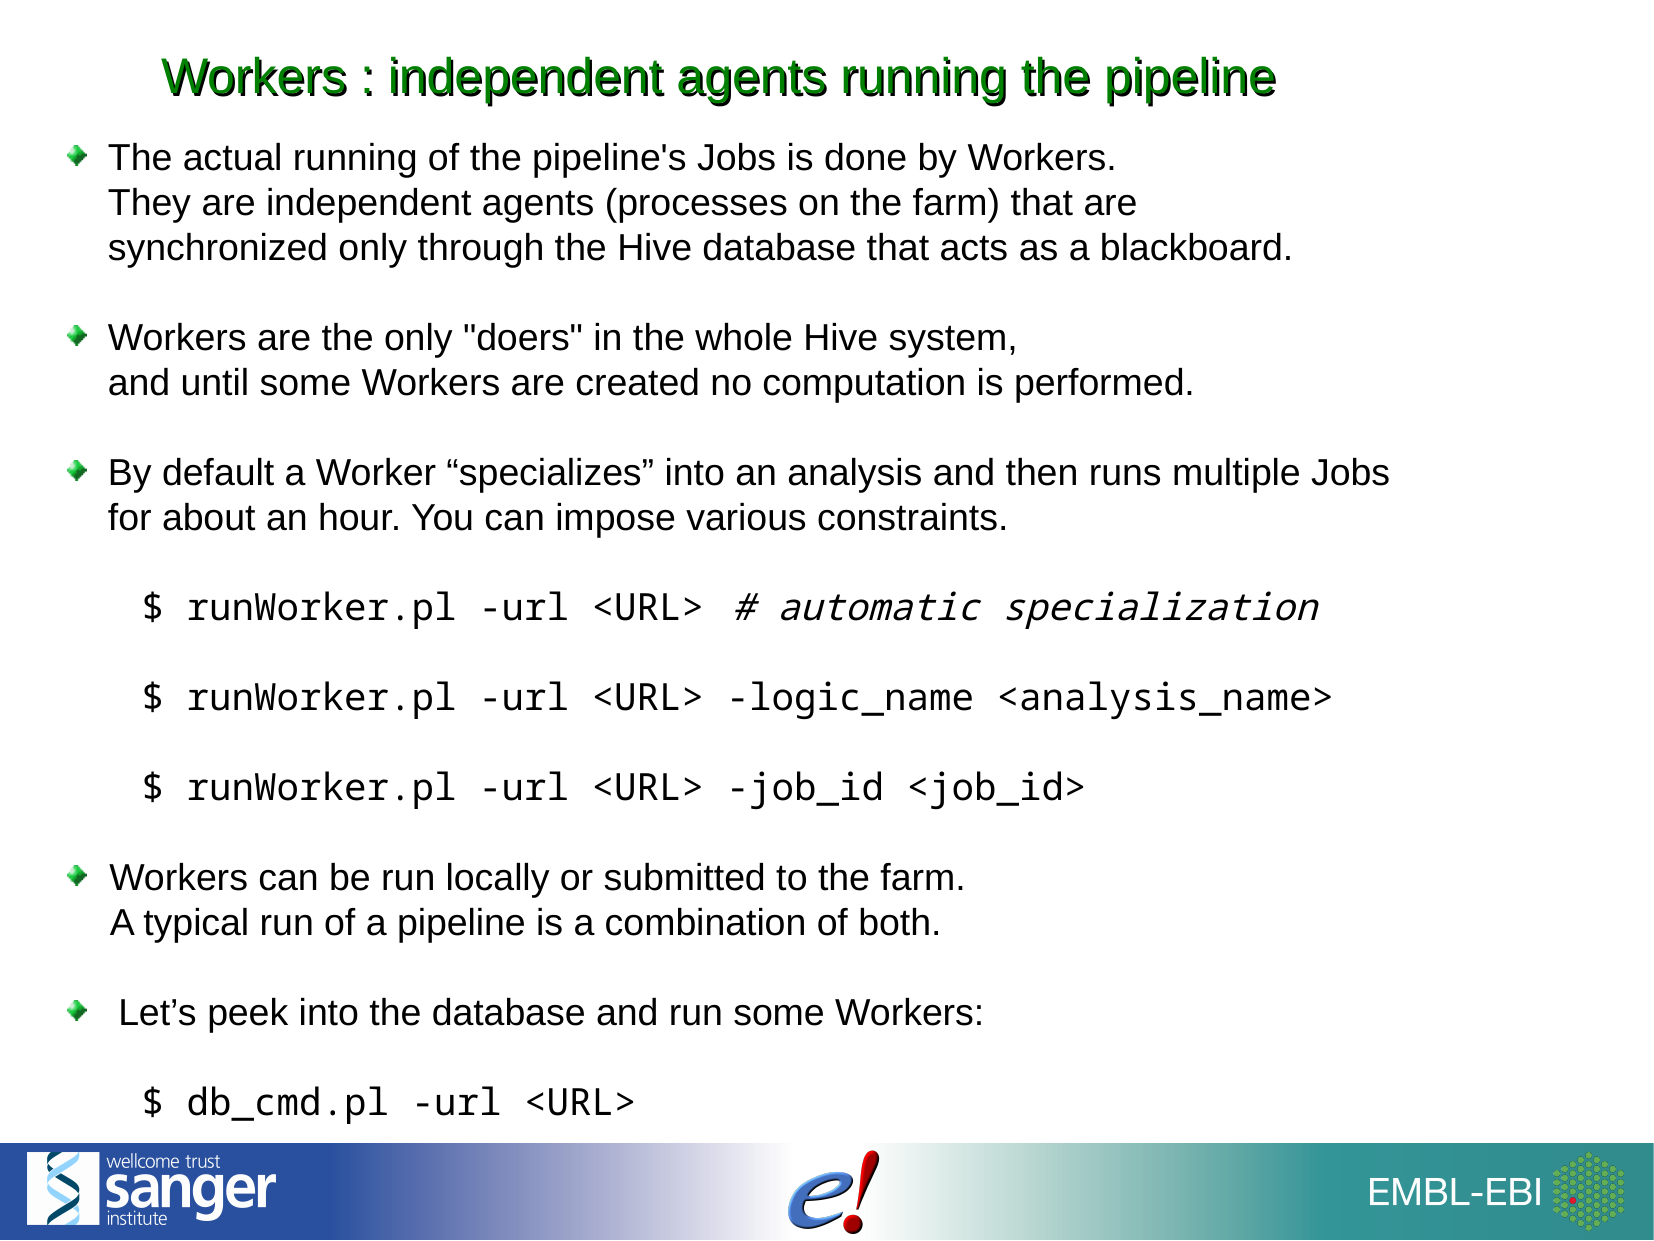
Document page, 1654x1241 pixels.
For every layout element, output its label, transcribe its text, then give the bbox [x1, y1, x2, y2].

picture [67, 865, 87, 886]
picture [0, 1143, 1654, 1240]
picture [67, 145, 87, 166]
text_box The actual running of the pipeline's Jobs is done by Workers. They are independent agents (processes on the farm) that are synchronized only through the Hive database that acts as a blackboard. Workers are the only "doers" in the whole Hive system, and until some Workers are created no computation is performed. By default a Worker “specializes” into an analysis and then runs multiple Jobs for about an hour. You can impose various constraints. $ runWorker.pl -url <URL> # automatic specialization $ runWorker.pl -url <URL> -logic_name <analysis_name> $ runWorker.pl -url <URL> -job_id <job_id> Workers can be run locally or submitted to the farm. A typical run of a pipeline is a combination of both. Let’s peek into the database and run some Workers: $ db_cmd.pl -url <URL> [53, 118, 1520, 1152]
picture [67, 460, 87, 481]
picture [67, 325, 87, 346]
picture [67, 1000, 87, 1021]
text_box Workers : independent agents running the pipeline [73, 45, 1364, 118]
